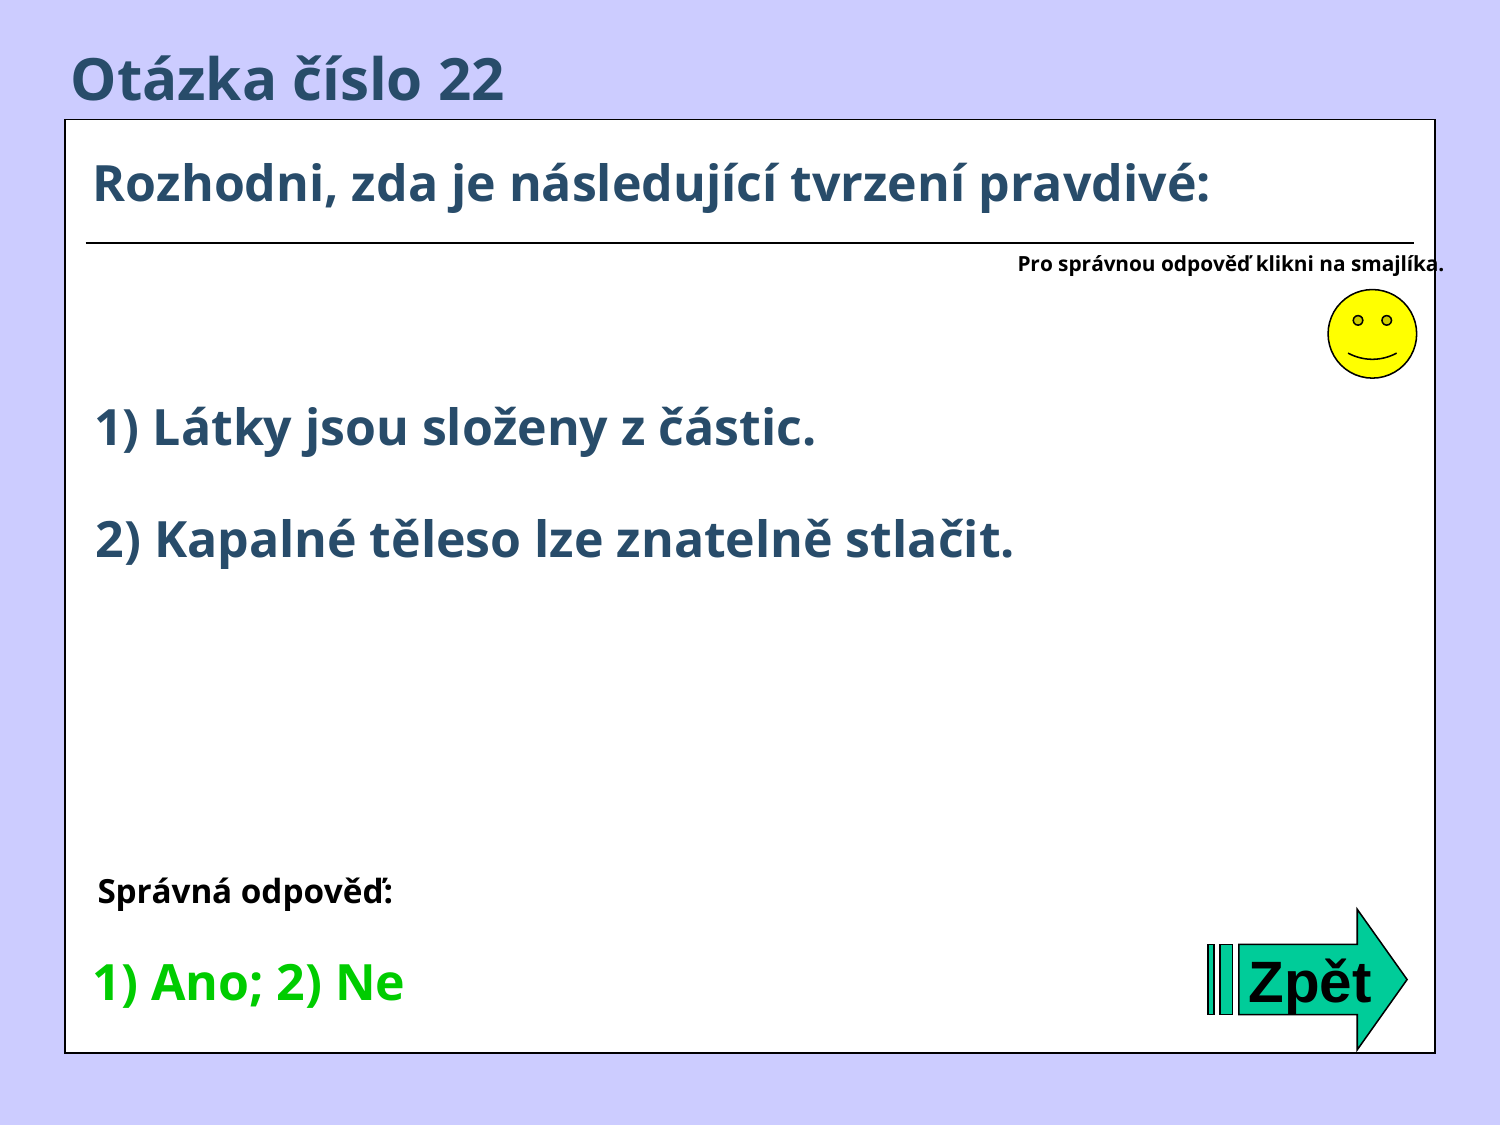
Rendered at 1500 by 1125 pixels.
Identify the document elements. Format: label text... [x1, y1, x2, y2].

text_box Správná odpověď: [82, 842, 492, 933]
text_box Rozhodni, zda je následující tvrzení pravdivé: [78, 134, 1413, 229]
text_box Zpět [1220, 944, 1233, 1015]
text_box 1) Látky jsou složeny z částic. [79, 377, 1415, 473]
text_box Zpět [1238, 909, 1408, 1050]
text_box Pro správnou odpověď klikni na smajlíka. [1002, 215, 1464, 311]
text_box Otázka číslo 22 [55, 38, 1391, 133]
text_box Zpět [1208, 944, 1214, 1015]
text_box 2) Kapalné těleso lze znatelně stlačit. [80, 490, 1416, 585]
text_box 1) Ano; 2) Ne [78, 933, 1039, 1028]
text_box [64, 119, 1436, 1053]
